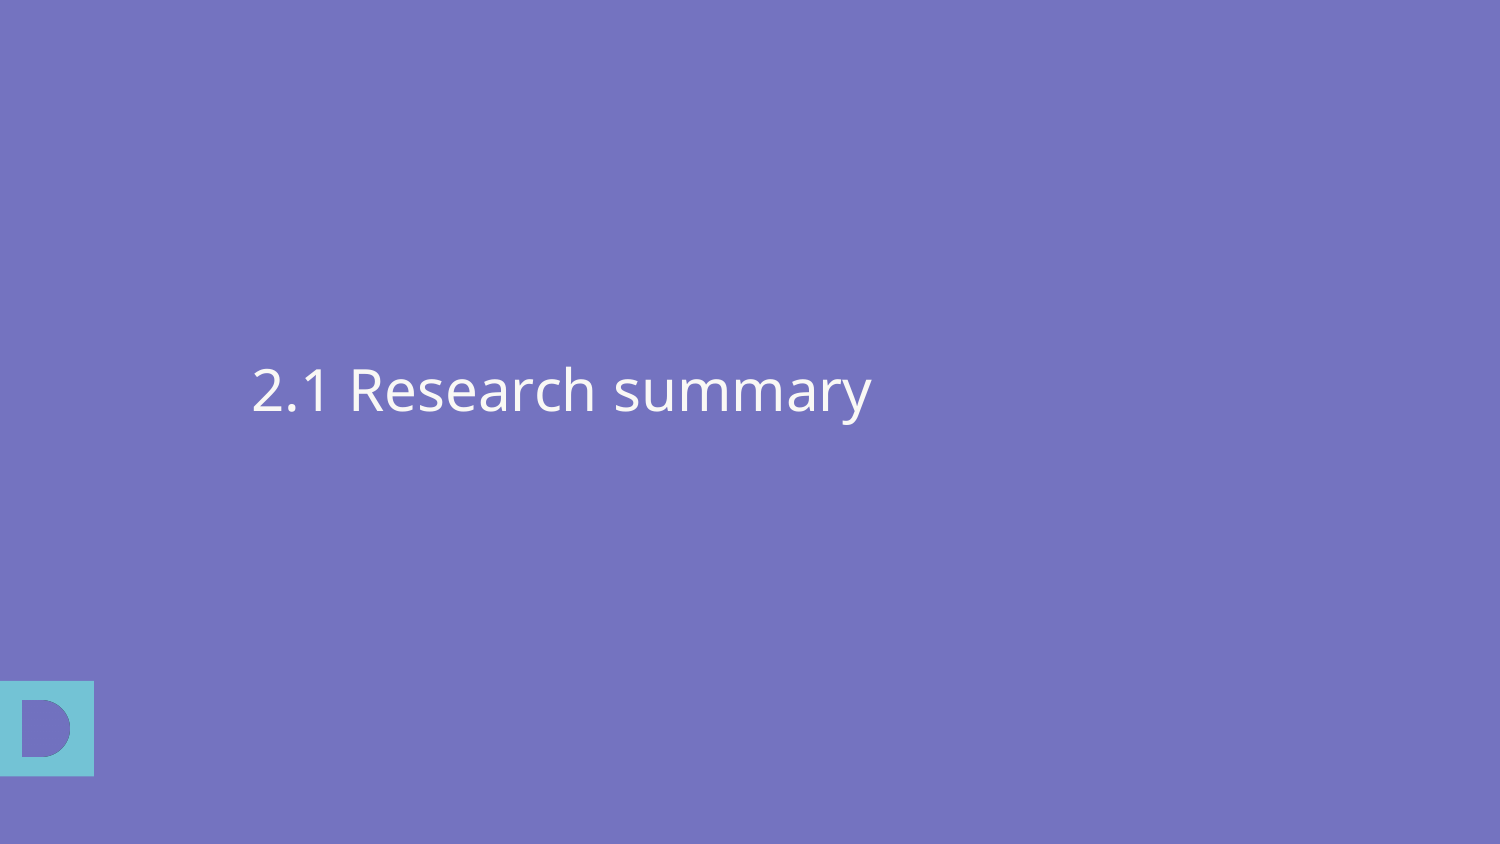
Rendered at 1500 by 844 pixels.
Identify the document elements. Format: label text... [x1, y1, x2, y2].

title 2.1 Research summary [236, 0, 1174, 777]
picture [22, 700, 70, 757]
